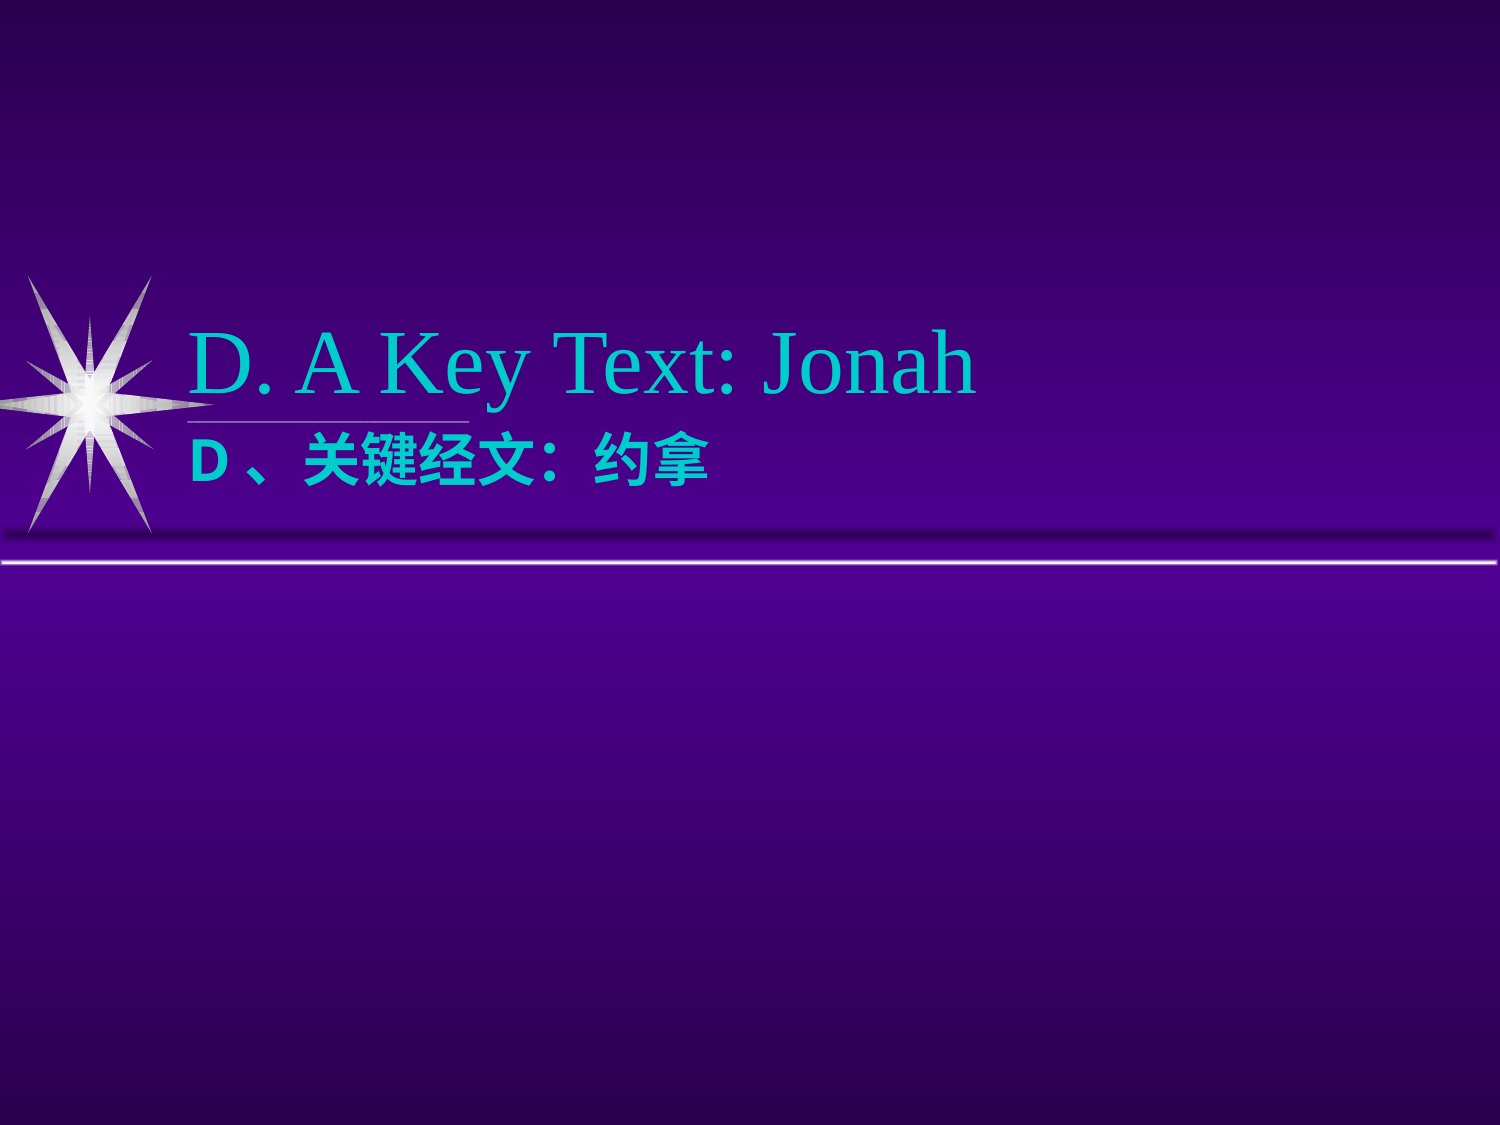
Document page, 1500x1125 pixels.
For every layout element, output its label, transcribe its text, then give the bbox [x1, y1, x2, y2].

title D. A Key Text: Jonah ──────────────────────── D、关键经文：约拿 [187, 310, 1463, 498]
